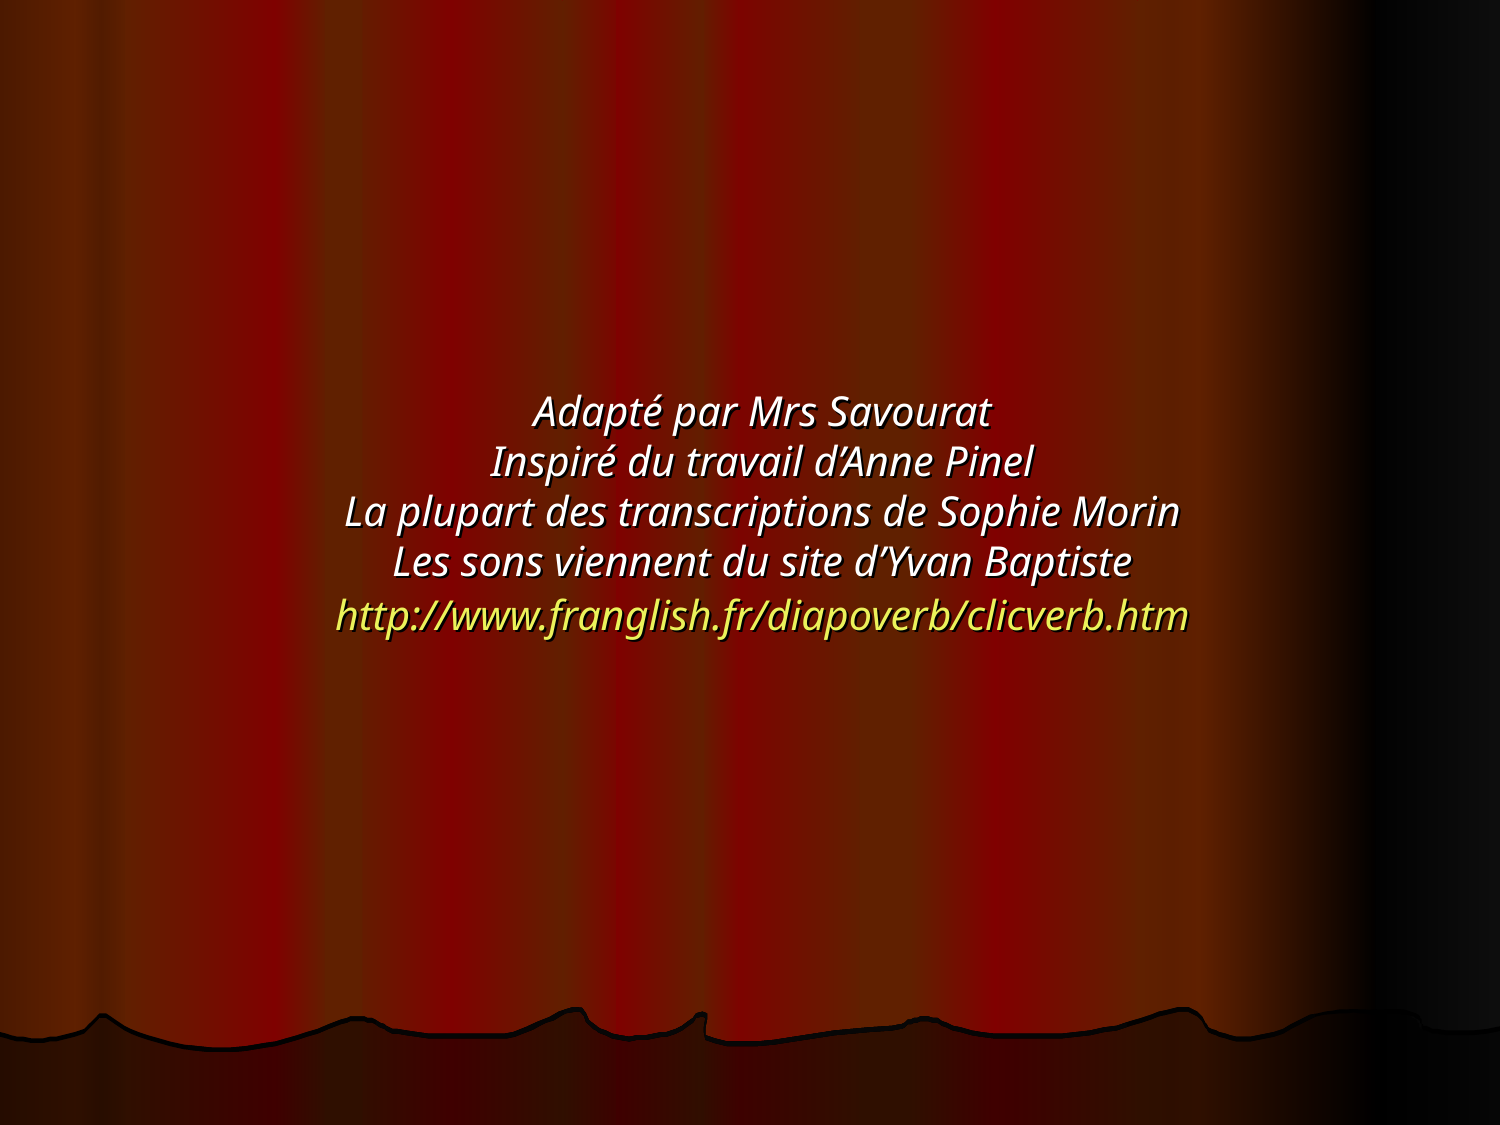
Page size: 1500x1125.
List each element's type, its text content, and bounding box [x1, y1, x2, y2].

list Adapté par Mrs Savourat Inspiré du travail d’Anne Pinel La plupart des transcriptions de Sophie Morin Les sons viennent du site d’Yvan Baptiste http://www.franglish.fr/diapoverb/clicverb.htm [87, 387, 1438, 650]
